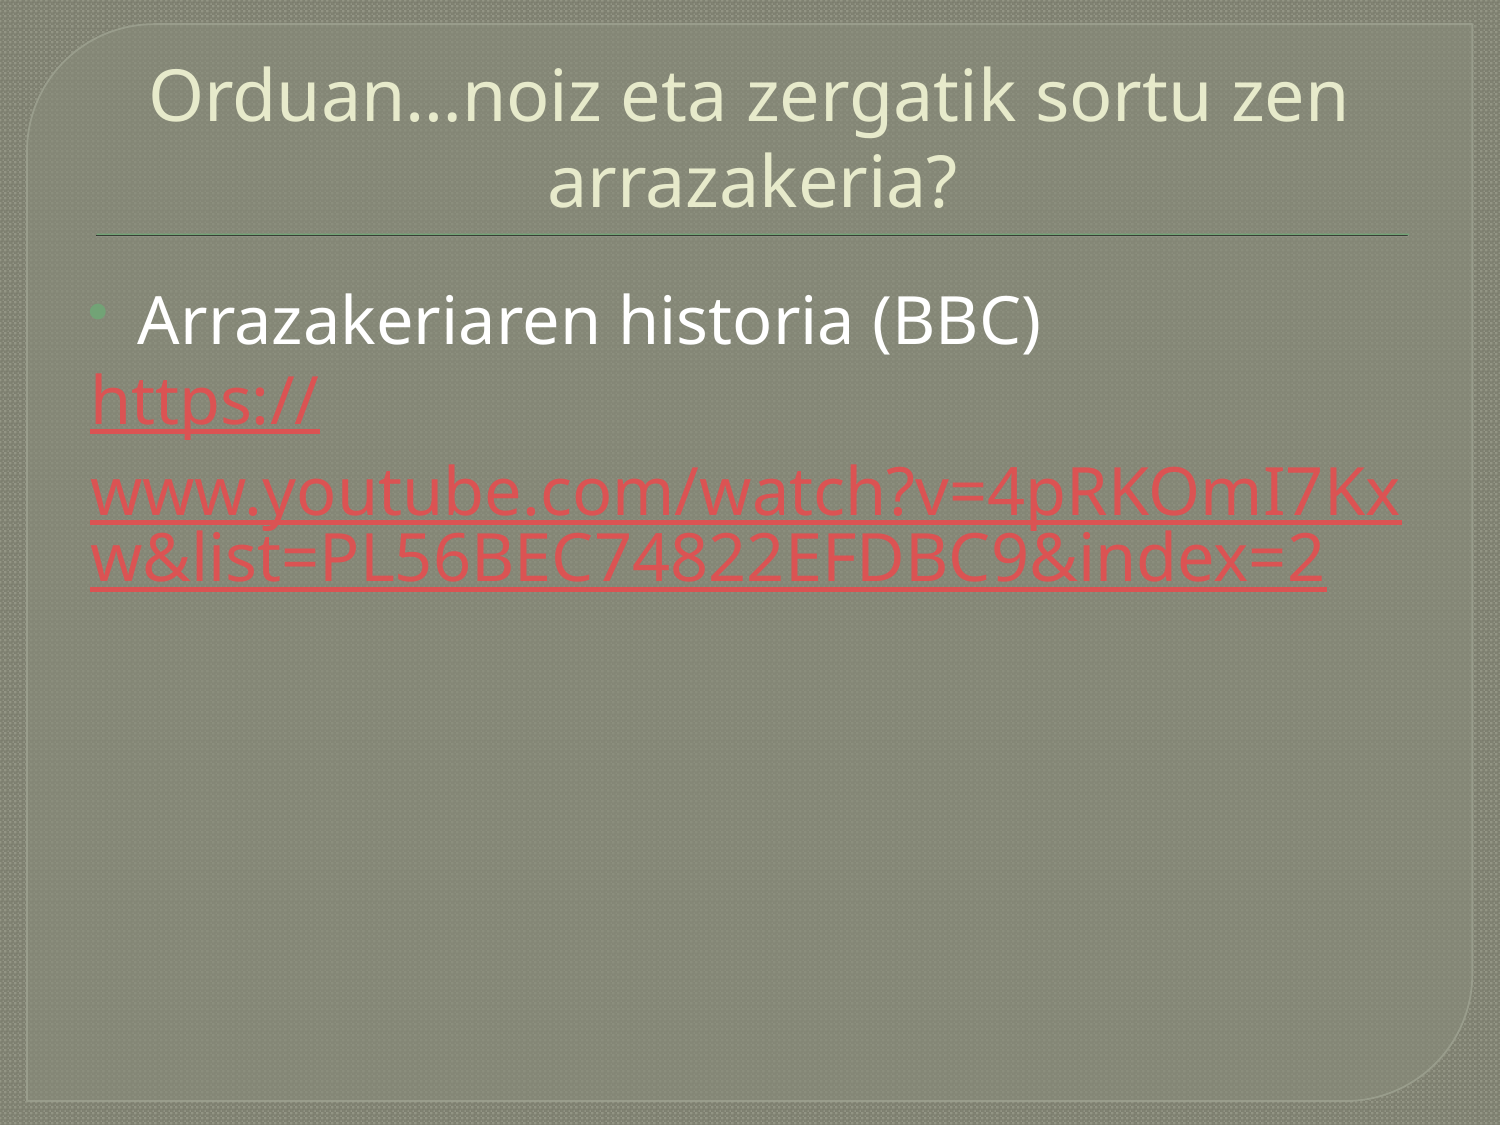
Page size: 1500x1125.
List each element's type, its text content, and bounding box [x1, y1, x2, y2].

picture [0, 0, 1500, 1125]
list Arrazakeriaren historia (BBC) https://www.youtube.com/watch?v=4pRKOmI7Kxw&list=PL56BEC74822EFDBC9&index=2 [75, 270, 1425, 1013]
title Orduan…noiz eta zergatik sortu zen arrazakeria? [75, 41, 1425, 230]
